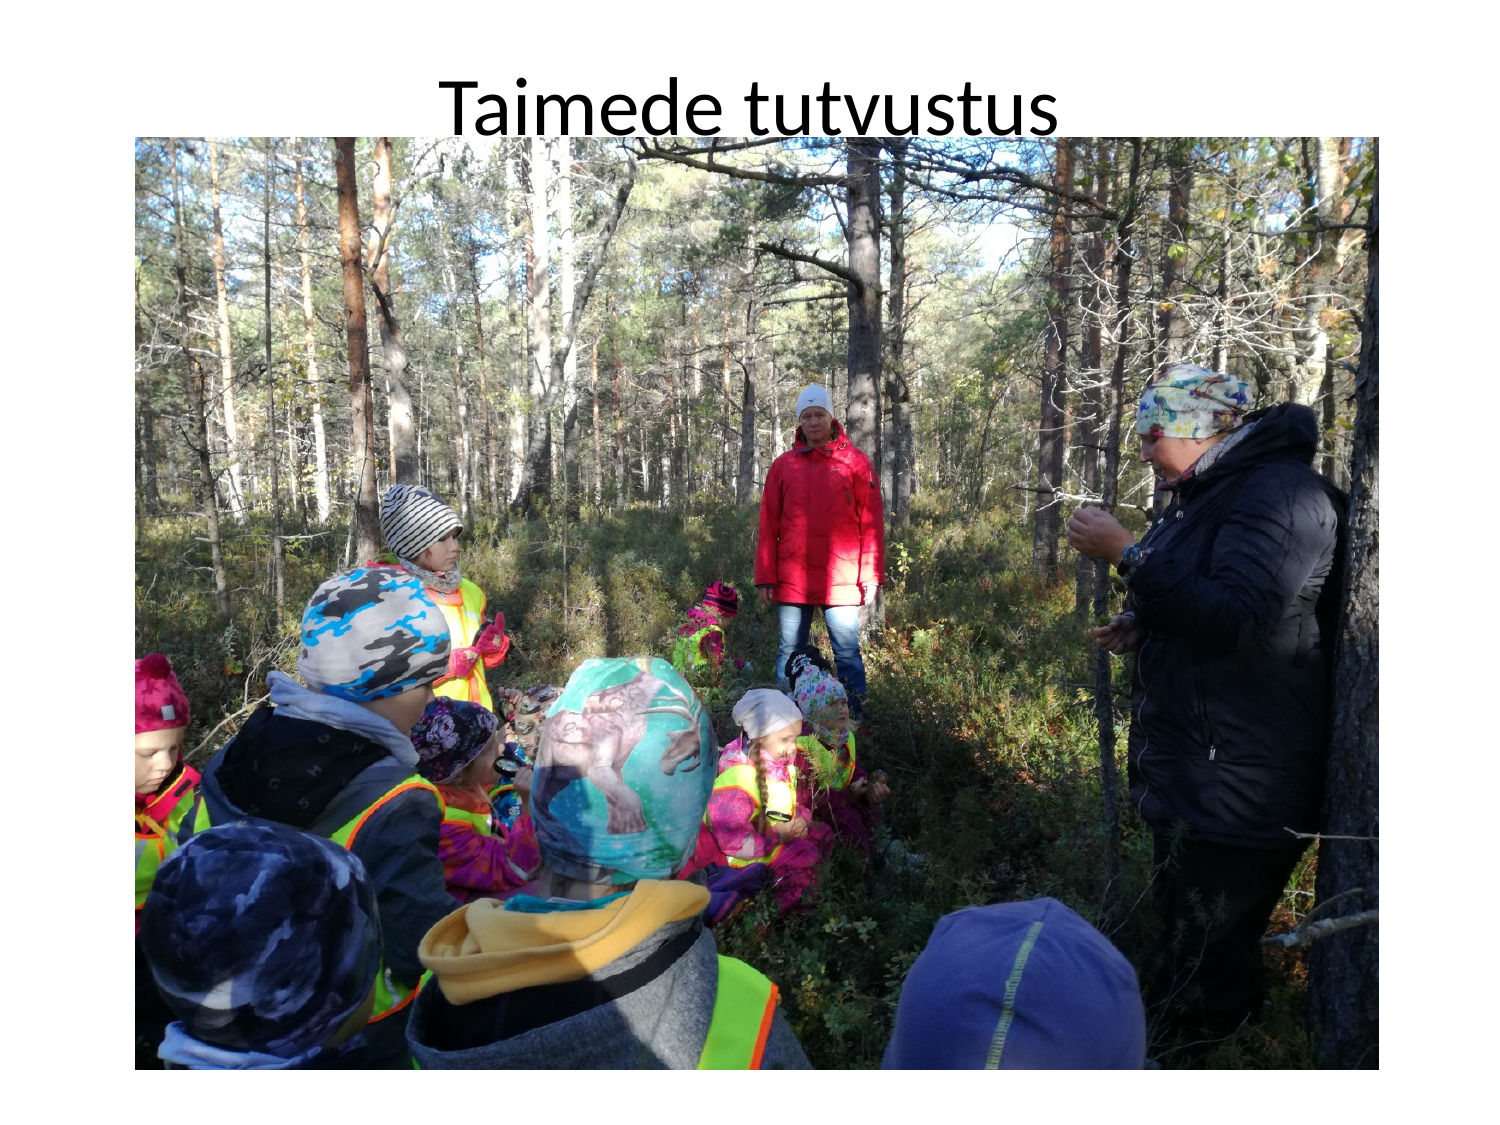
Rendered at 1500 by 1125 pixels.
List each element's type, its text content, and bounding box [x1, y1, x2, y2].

picture [135, 137, 1379, 1070]
title Taimede tutvustus [75, 45, 1426, 233]
